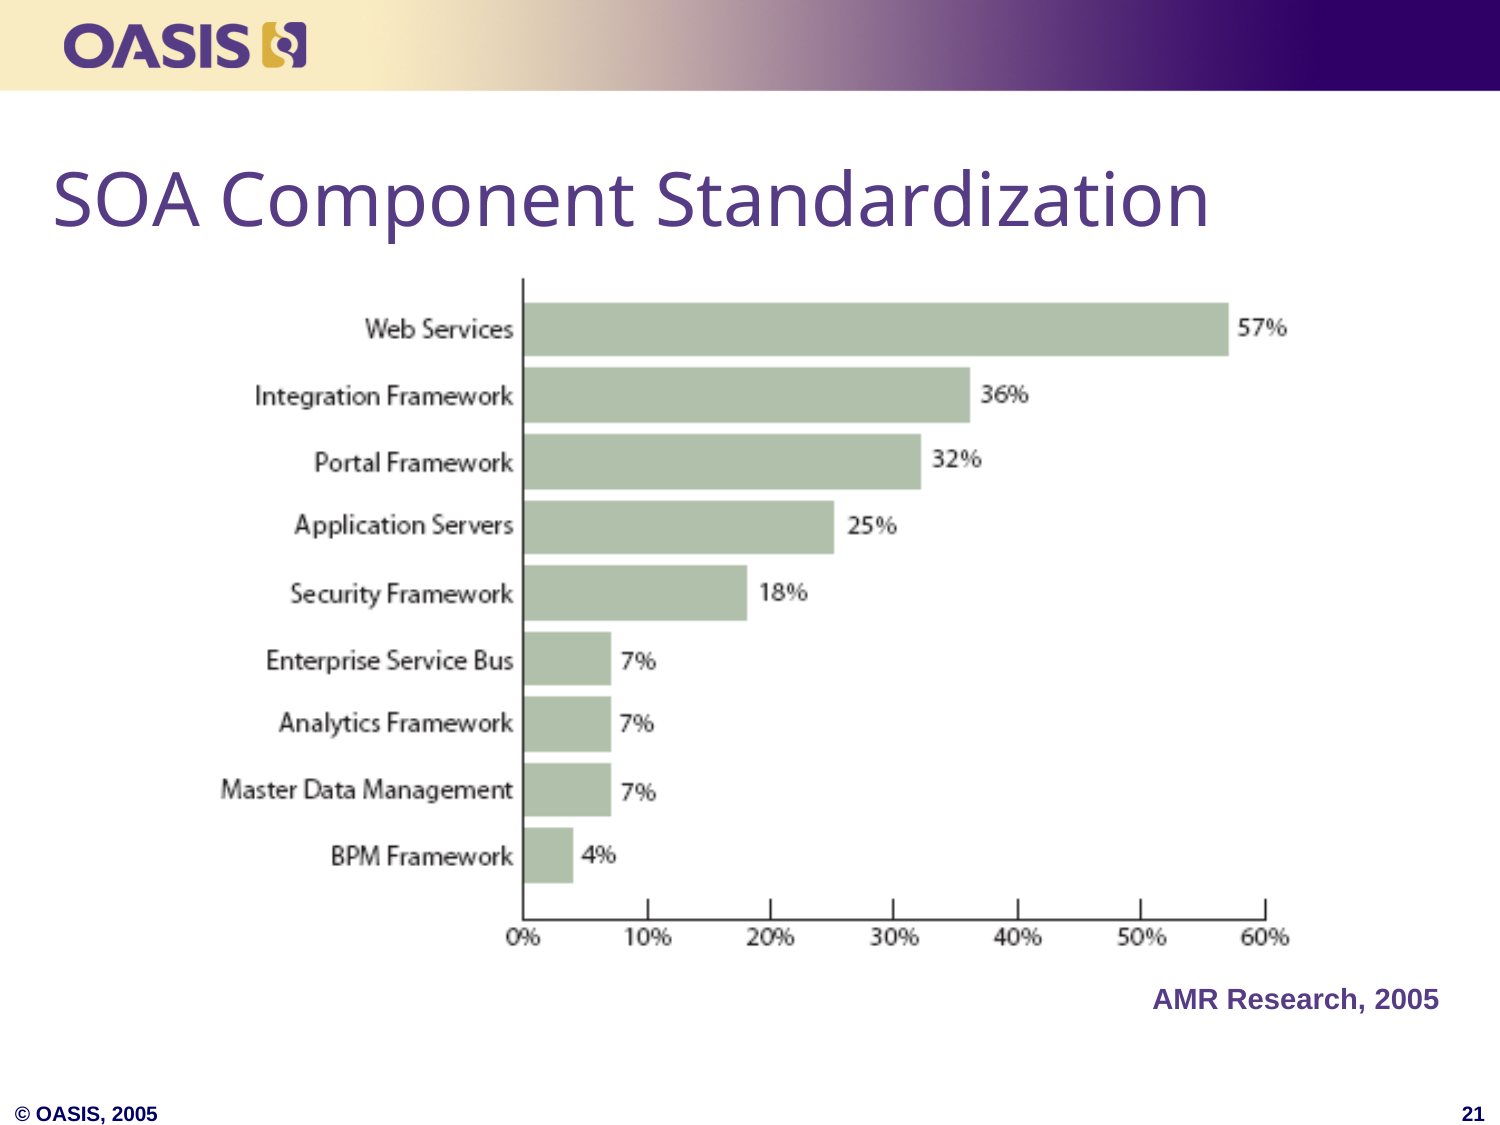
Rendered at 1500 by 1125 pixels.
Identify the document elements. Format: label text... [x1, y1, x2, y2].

picture [0, 0, 1500, 1125]
title SOA Component Standardization [37, 124, 1438, 250]
text_box AMR Research, 2005 [1137, 975, 1463, 1024]
